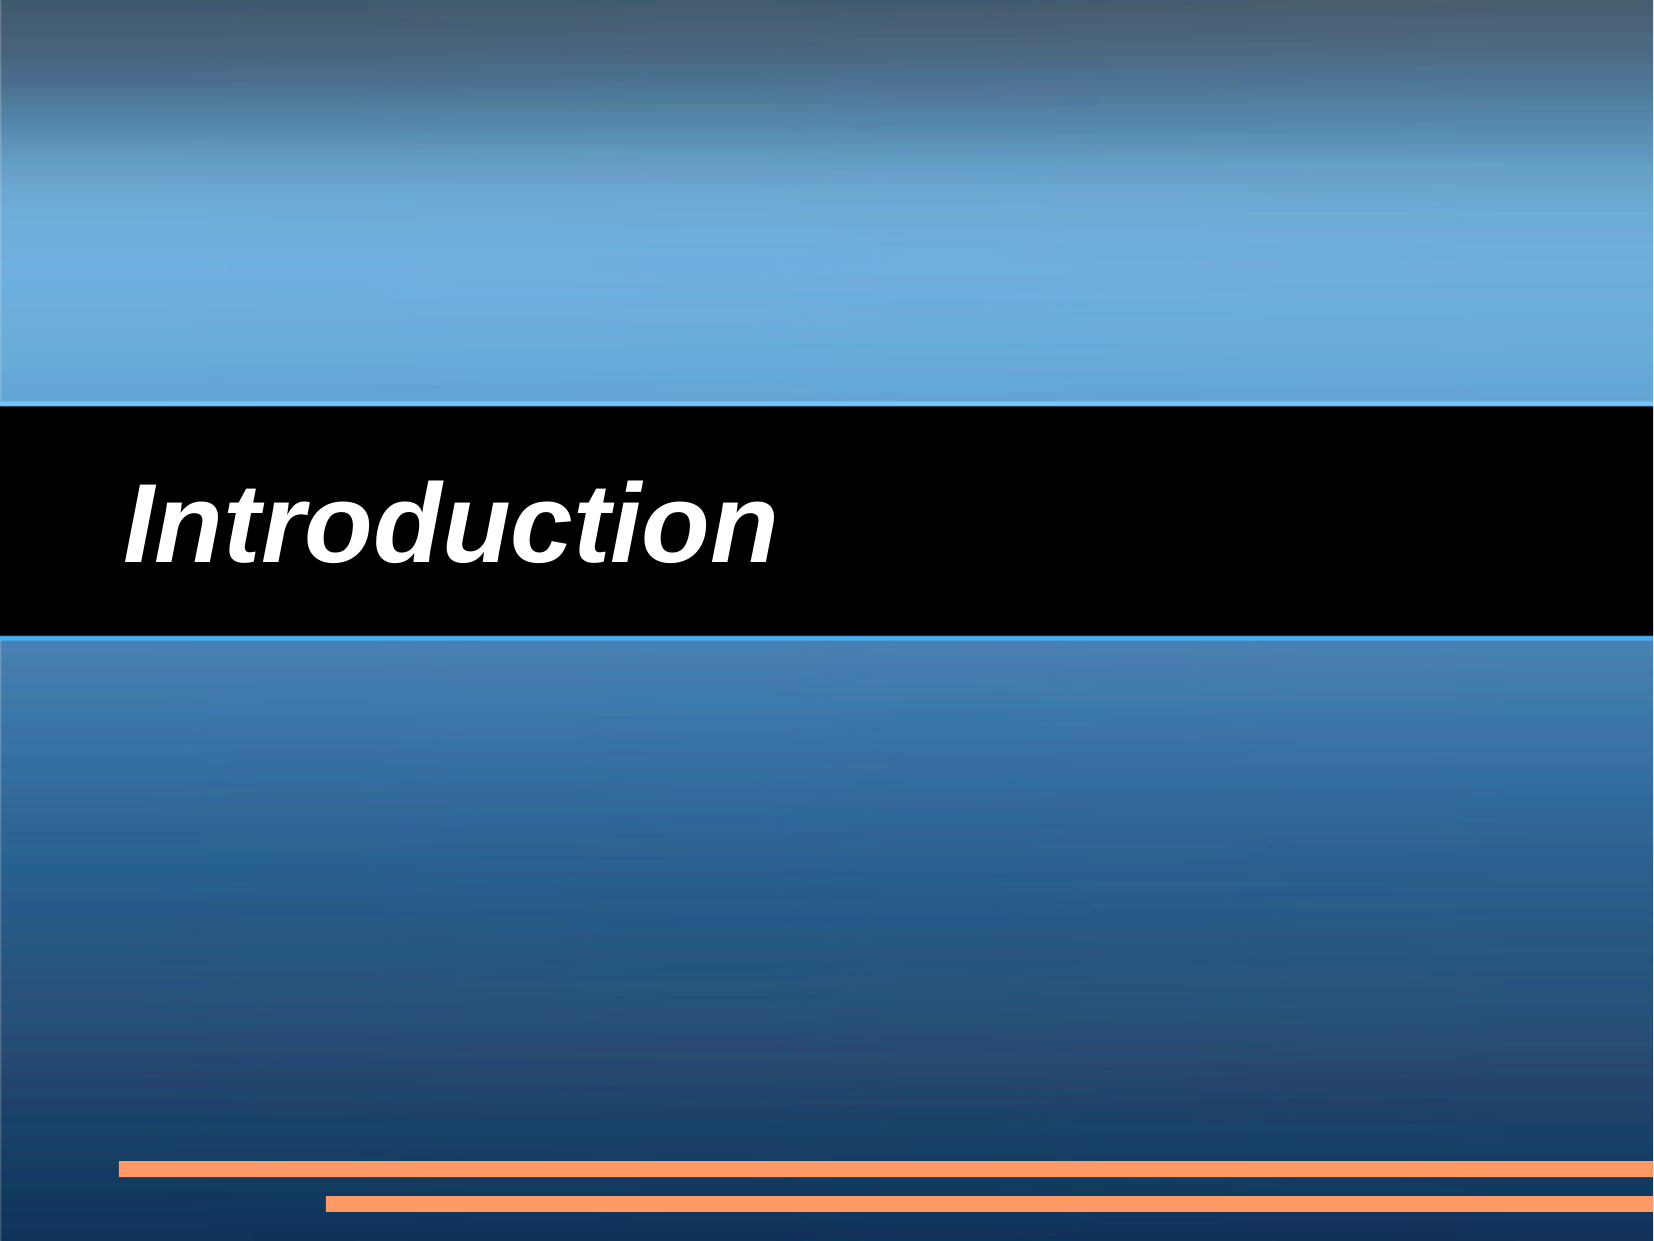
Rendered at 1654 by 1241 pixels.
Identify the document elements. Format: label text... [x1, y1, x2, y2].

picture [0, 0, 1654, 1241]
title Introduction [123, 419, 1536, 627]
